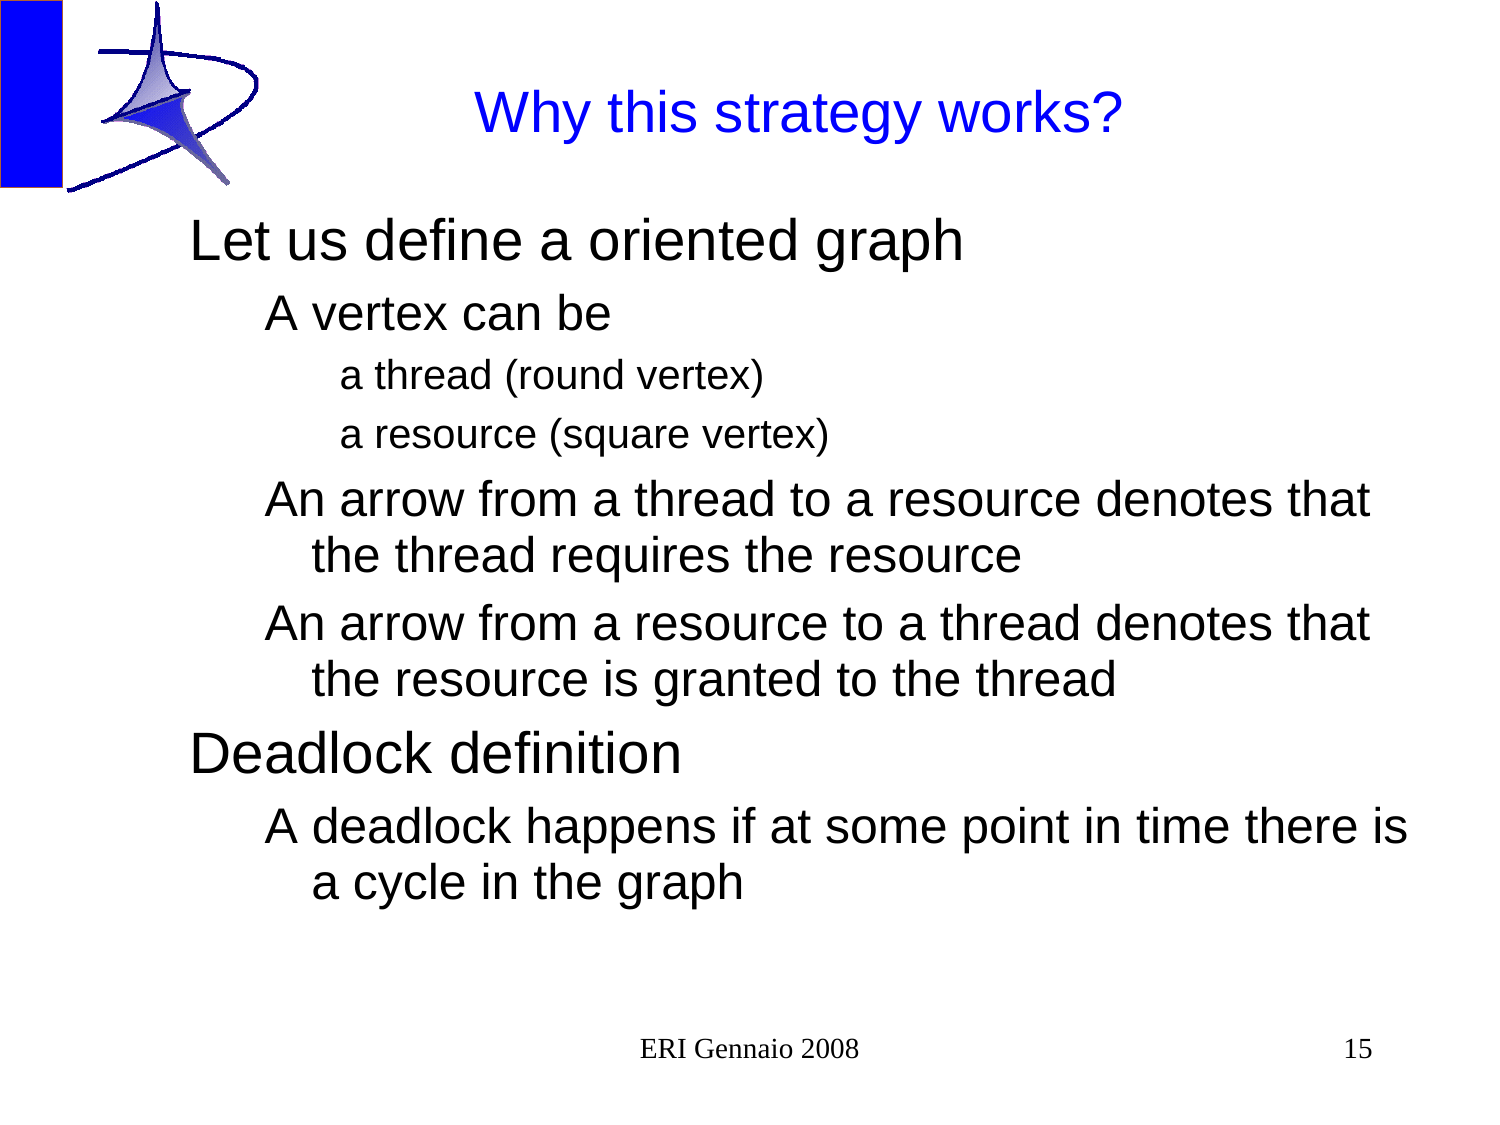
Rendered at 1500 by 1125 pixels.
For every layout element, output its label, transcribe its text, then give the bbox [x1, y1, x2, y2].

list Let us define a oriented graph A vertex can be a thread (round vertex)‏ a resource (square vertex)‏ An arrow from a thread to a resource denotes that the thread requires the resource An arrow from a resource to a thread denotes that the resource is granted to the thread Deadlock definition A deadlock happens if at some point in time there is a cycle in the graph [174, 199, 1425, 963]
picture [62, 0, 263, 197]
title Why this strategy works? [174, 61, 1425, 164]
